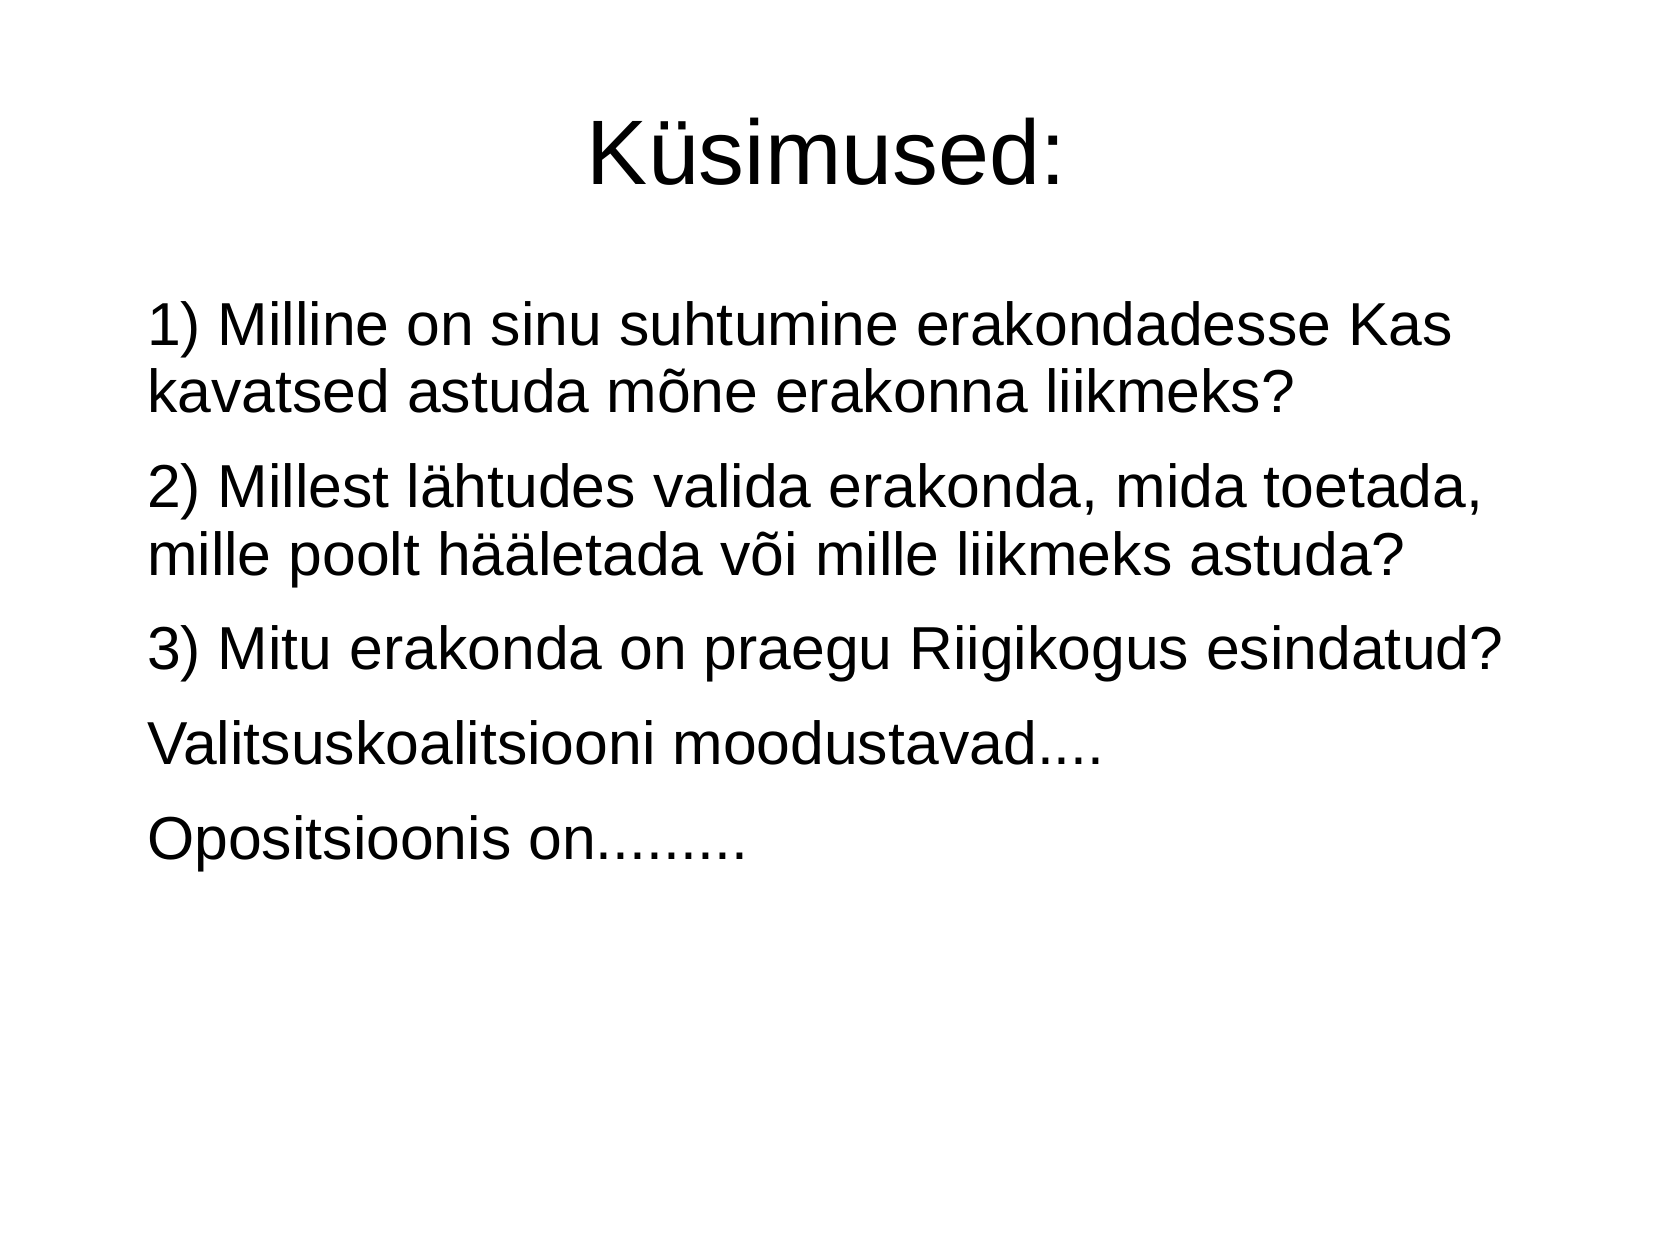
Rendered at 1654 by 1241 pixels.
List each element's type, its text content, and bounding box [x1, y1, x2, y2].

title Küsimused: [82, 49, 1571, 257]
list 1) Milline on sinu suhtumine erakondadesse Kas kavatsed astuda mõne erakonna liikmeks? 2) Millest lähtudes valida erakonda, mida toetada, mille poolt hääletada või mille liikmeks astuda? 3) Mitu erakonda on praegu Riigikogus esindatud? Valitsuskoalitsiooni moodustavad.... Opositsioonis on......... [82, 290, 1538, 1010]
